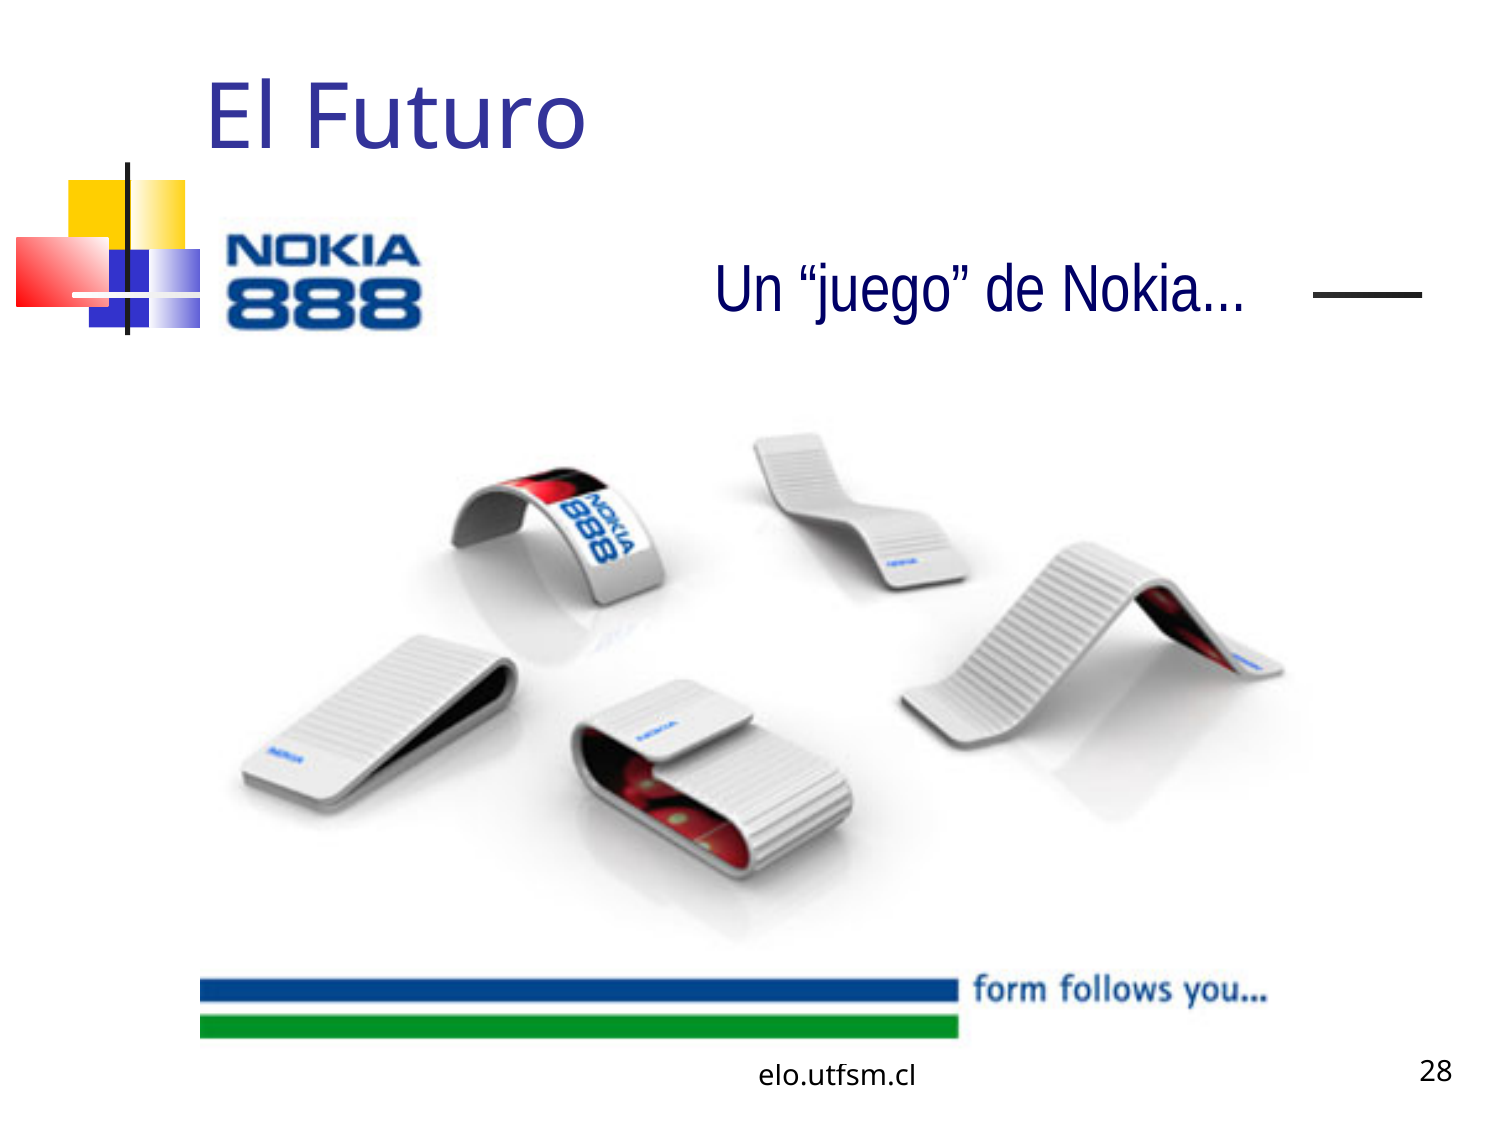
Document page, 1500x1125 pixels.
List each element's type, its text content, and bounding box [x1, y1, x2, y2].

text_box Un “juego” de Nokia... [699, 237, 1263, 333]
title El Futuro [188, 35, 1468, 184]
picture [200, 198, 1313, 1064]
text_box elo.utfsm.cl [599, 1064, 1075, 1100]
text_box <number> [1155, 1024, 1468, 1100]
